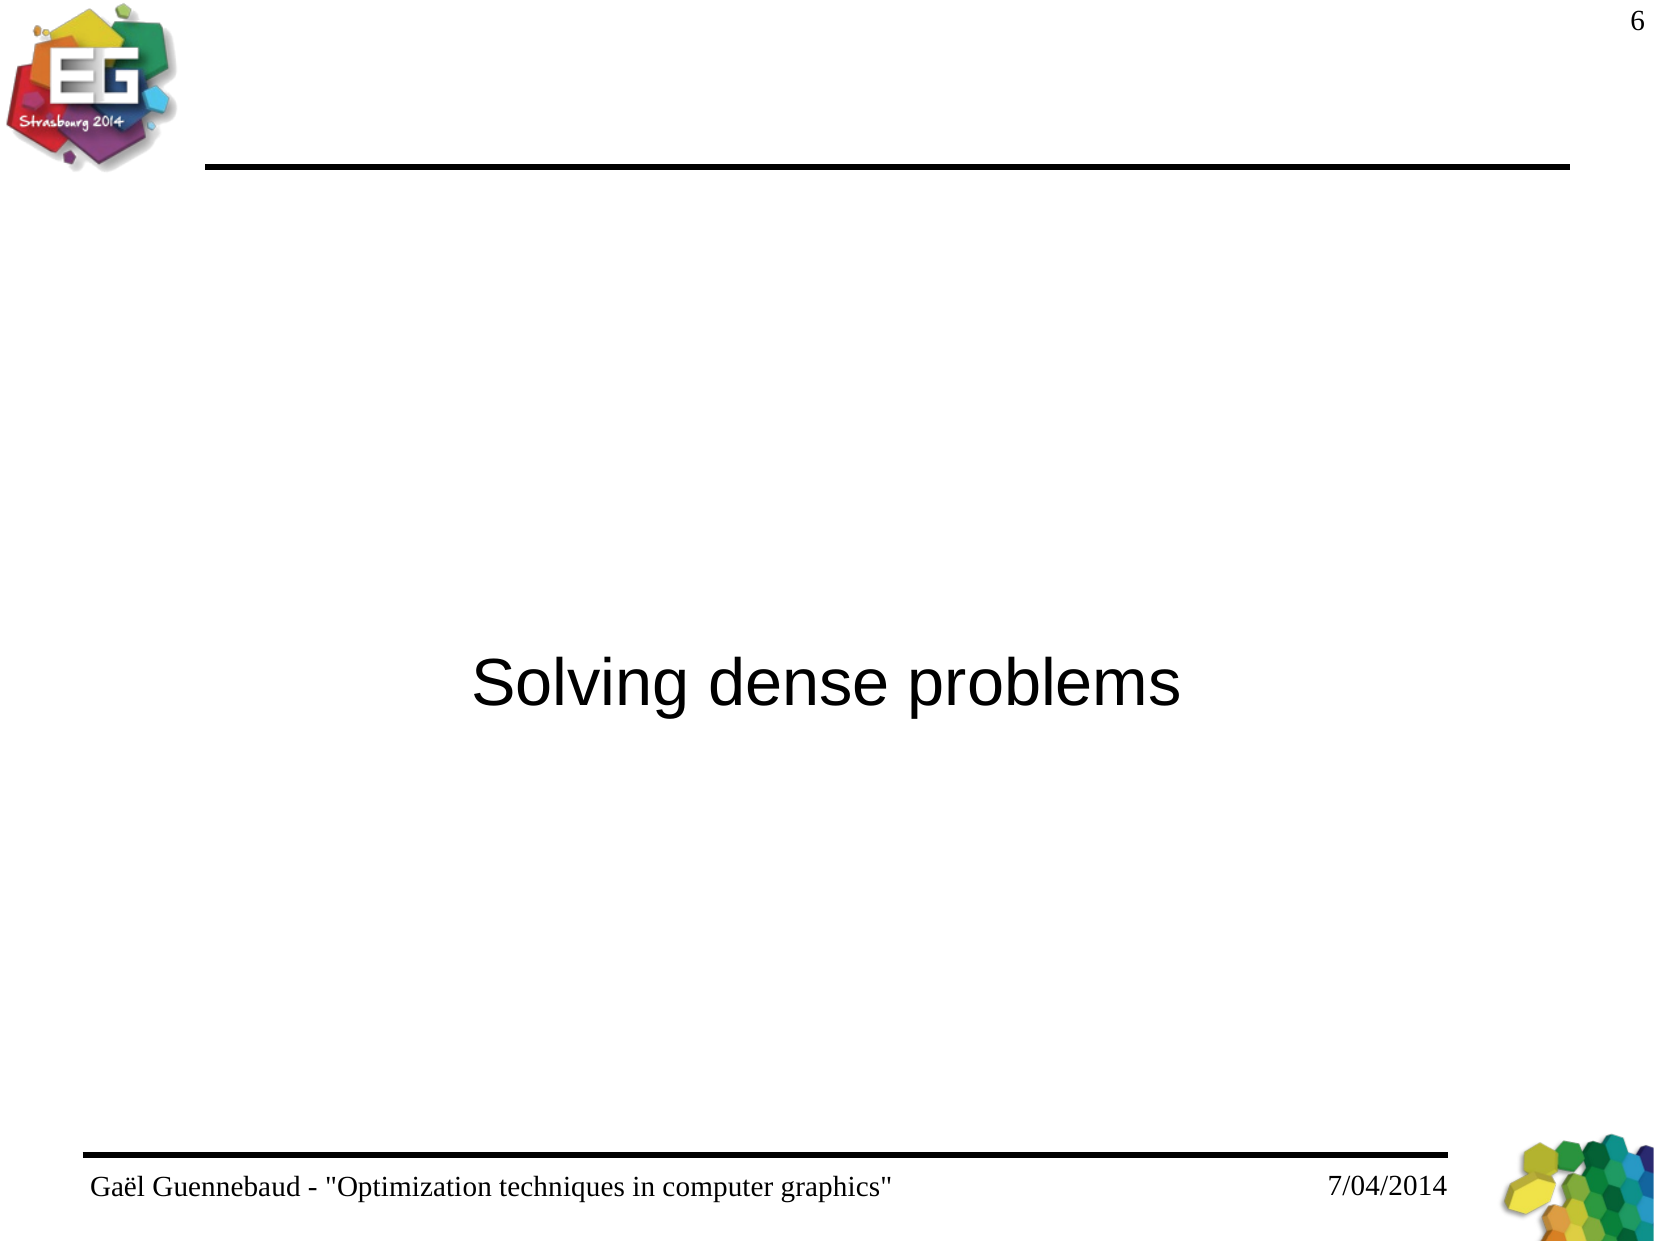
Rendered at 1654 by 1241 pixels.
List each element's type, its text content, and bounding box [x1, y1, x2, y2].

picture [0, 0, 180, 180]
picture [1499, 1128, 1654, 1241]
subtitle Solving dense problems [82, 240, 1571, 1126]
